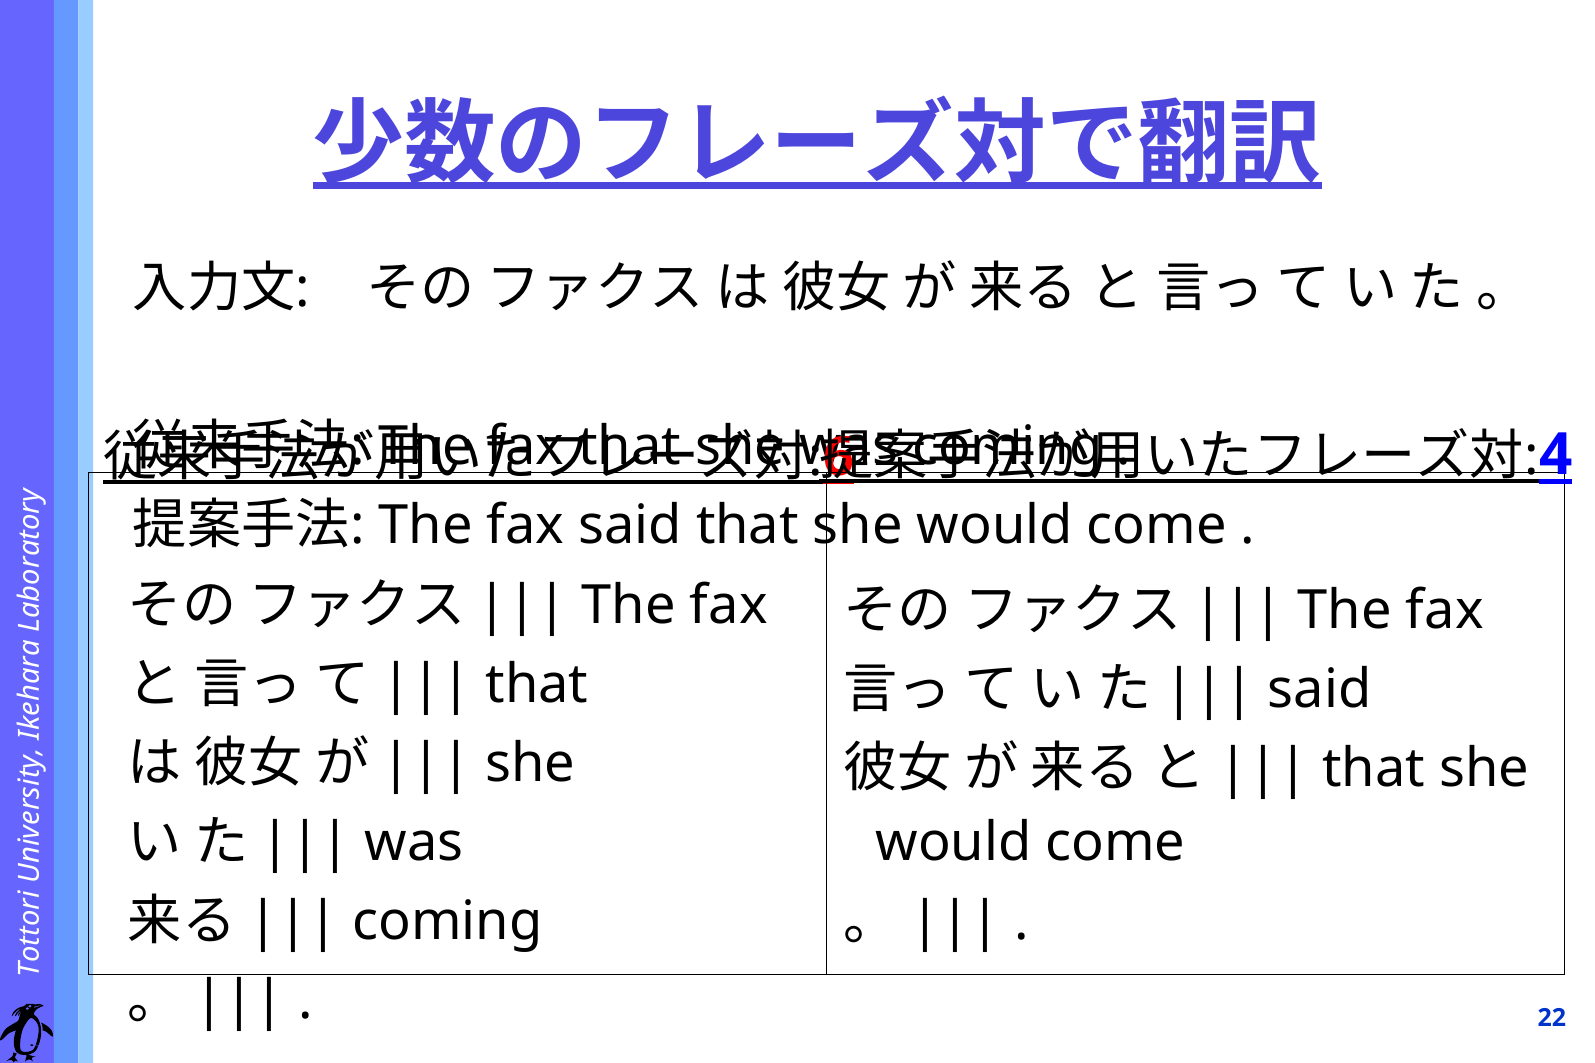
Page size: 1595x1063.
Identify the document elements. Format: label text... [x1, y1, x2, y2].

text_box 従来手法が用いたフレーズ対:6 その ファクス ||| The fax と 言っ て ||| that は 彼女 が ||| she い た ||| was 来る ||| coming 。 ||| . [116, 472, 826, 480]
text_box 提案手法が用いたフレーズ対:4 その ファクス ||| The fax 言っ て い た ||| said 彼女 が 来る と ||| that she would come 。 ||| . [826, 472, 1565, 479]
text_box 入力文: その ファクス は 彼女 が 来る と 言っ て い た 。 従来手法: The fax that she was coming . 提案手法: The fax said that she would come . [118, 236, 1536, 414]
text_box 提案手法が用いたフレーズ対:4 その ファクス ||| The fax 言っ て い た ||| said 彼女 が 来る と ||| that she would come 。 ||| . [826, 483, 1565, 975]
title 少数のフレーズ対で翻訳 [92, 31, 1542, 240]
text_box 従来手法が用いたフレーズ対:6 その ファクス ||| The fax と 言っ て ||| that は 彼女 が ||| she い た ||| was 来る ||| coming 。 ||| . [88, 472, 826, 975]
